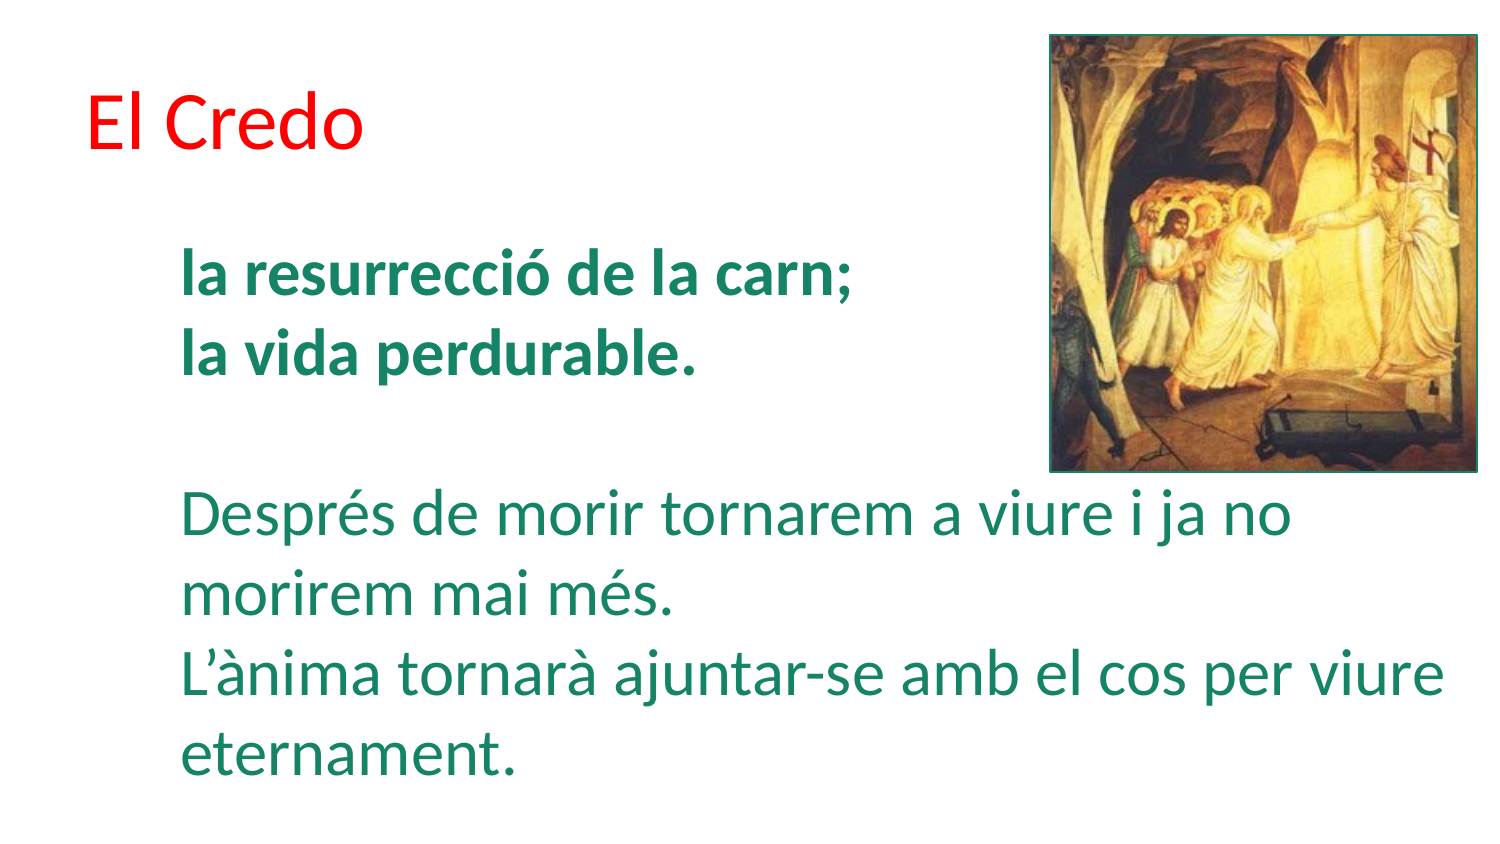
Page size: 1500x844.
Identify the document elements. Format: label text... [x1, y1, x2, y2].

text_box la resurrecció de la carn; la vida perdurable. Després de morir tornarem a viure i ja no morirem mai més. L’ànima tornarà ajuntar-se amb el cos per viure eternament. [165, 221, 1477, 796]
text_box El Credo [70, 59, 638, 158]
picture [1051, 35, 1477, 221]
